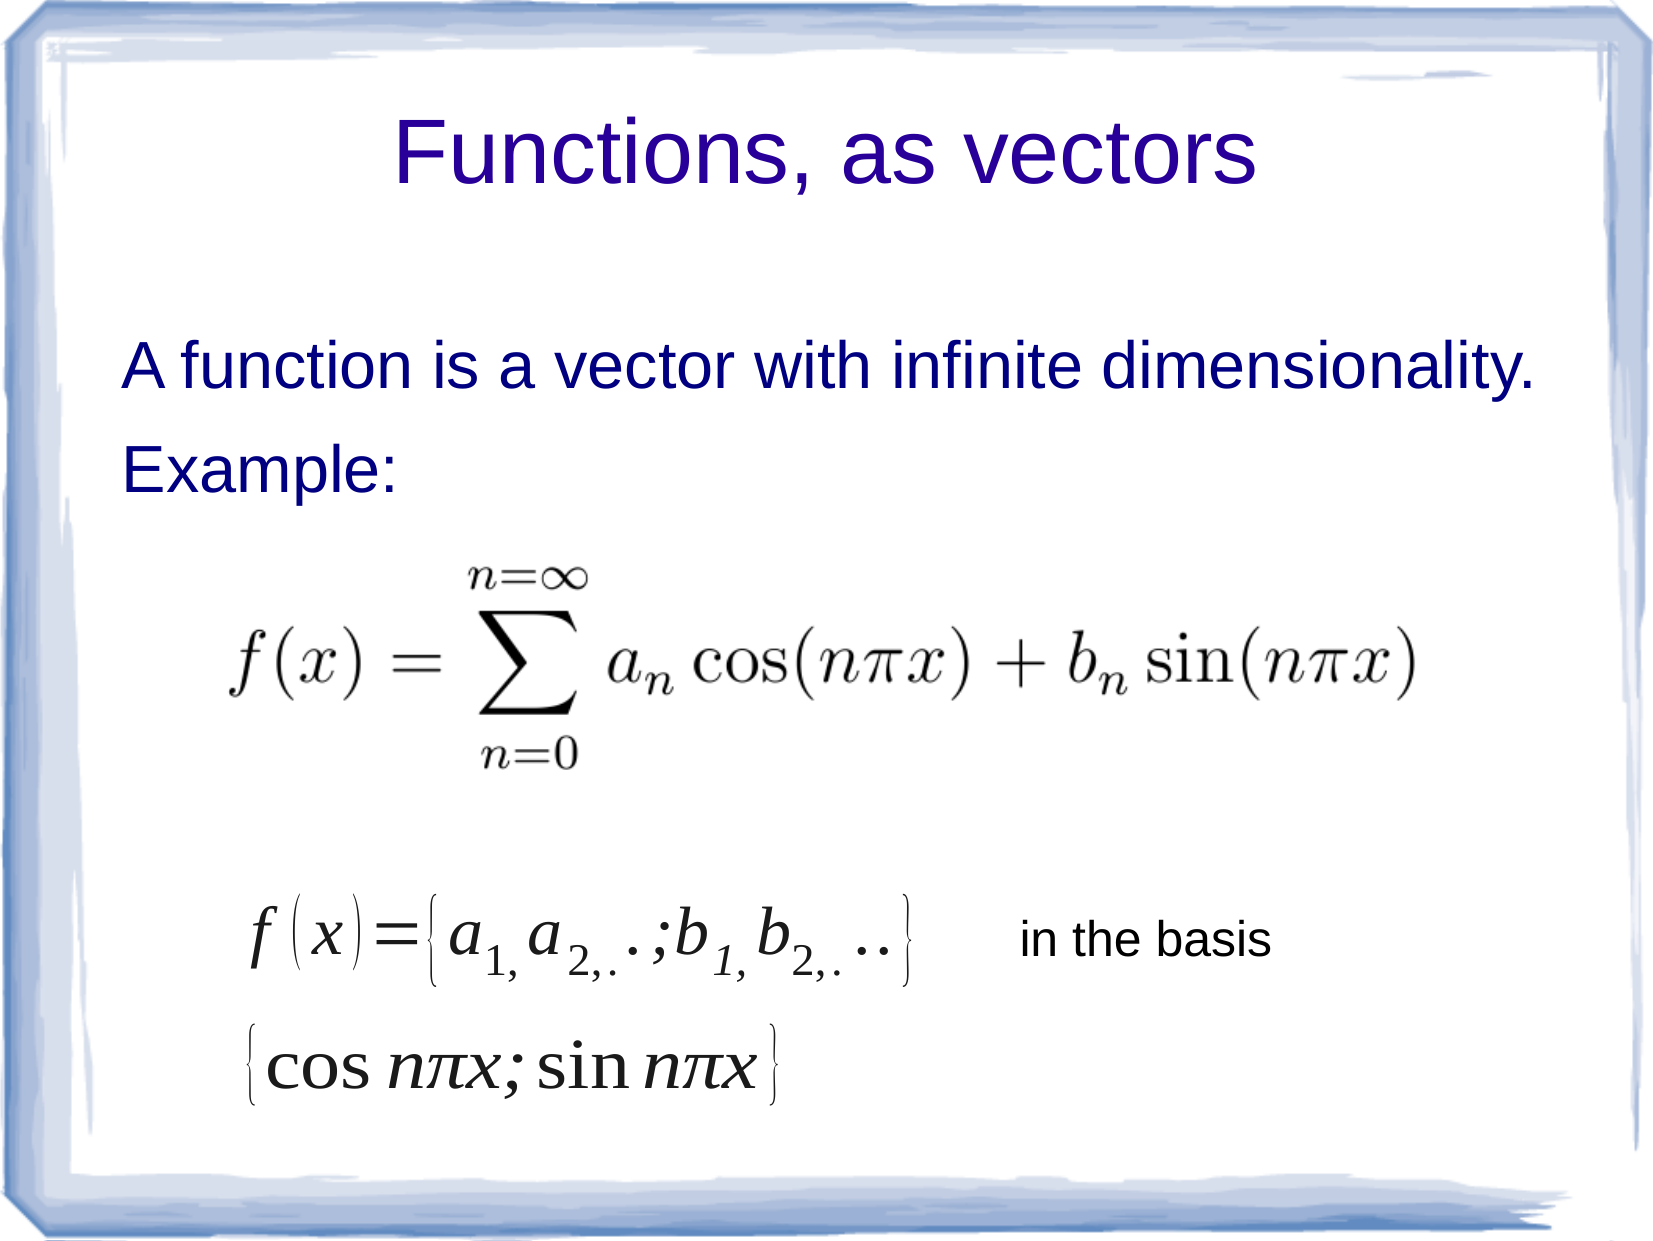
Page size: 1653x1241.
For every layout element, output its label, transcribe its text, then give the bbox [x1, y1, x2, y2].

list A function is a vector with infinite dimensionality. Example: [117, 324, 1571, 1144]
chart [225, 1021, 812, 1111]
picture [0, 0, 1653, 1241]
text_box in the basis [1004, 904, 1335, 976]
title Functions, as vectors [82, 49, 1571, 257]
chart [233, 890, 938, 991]
